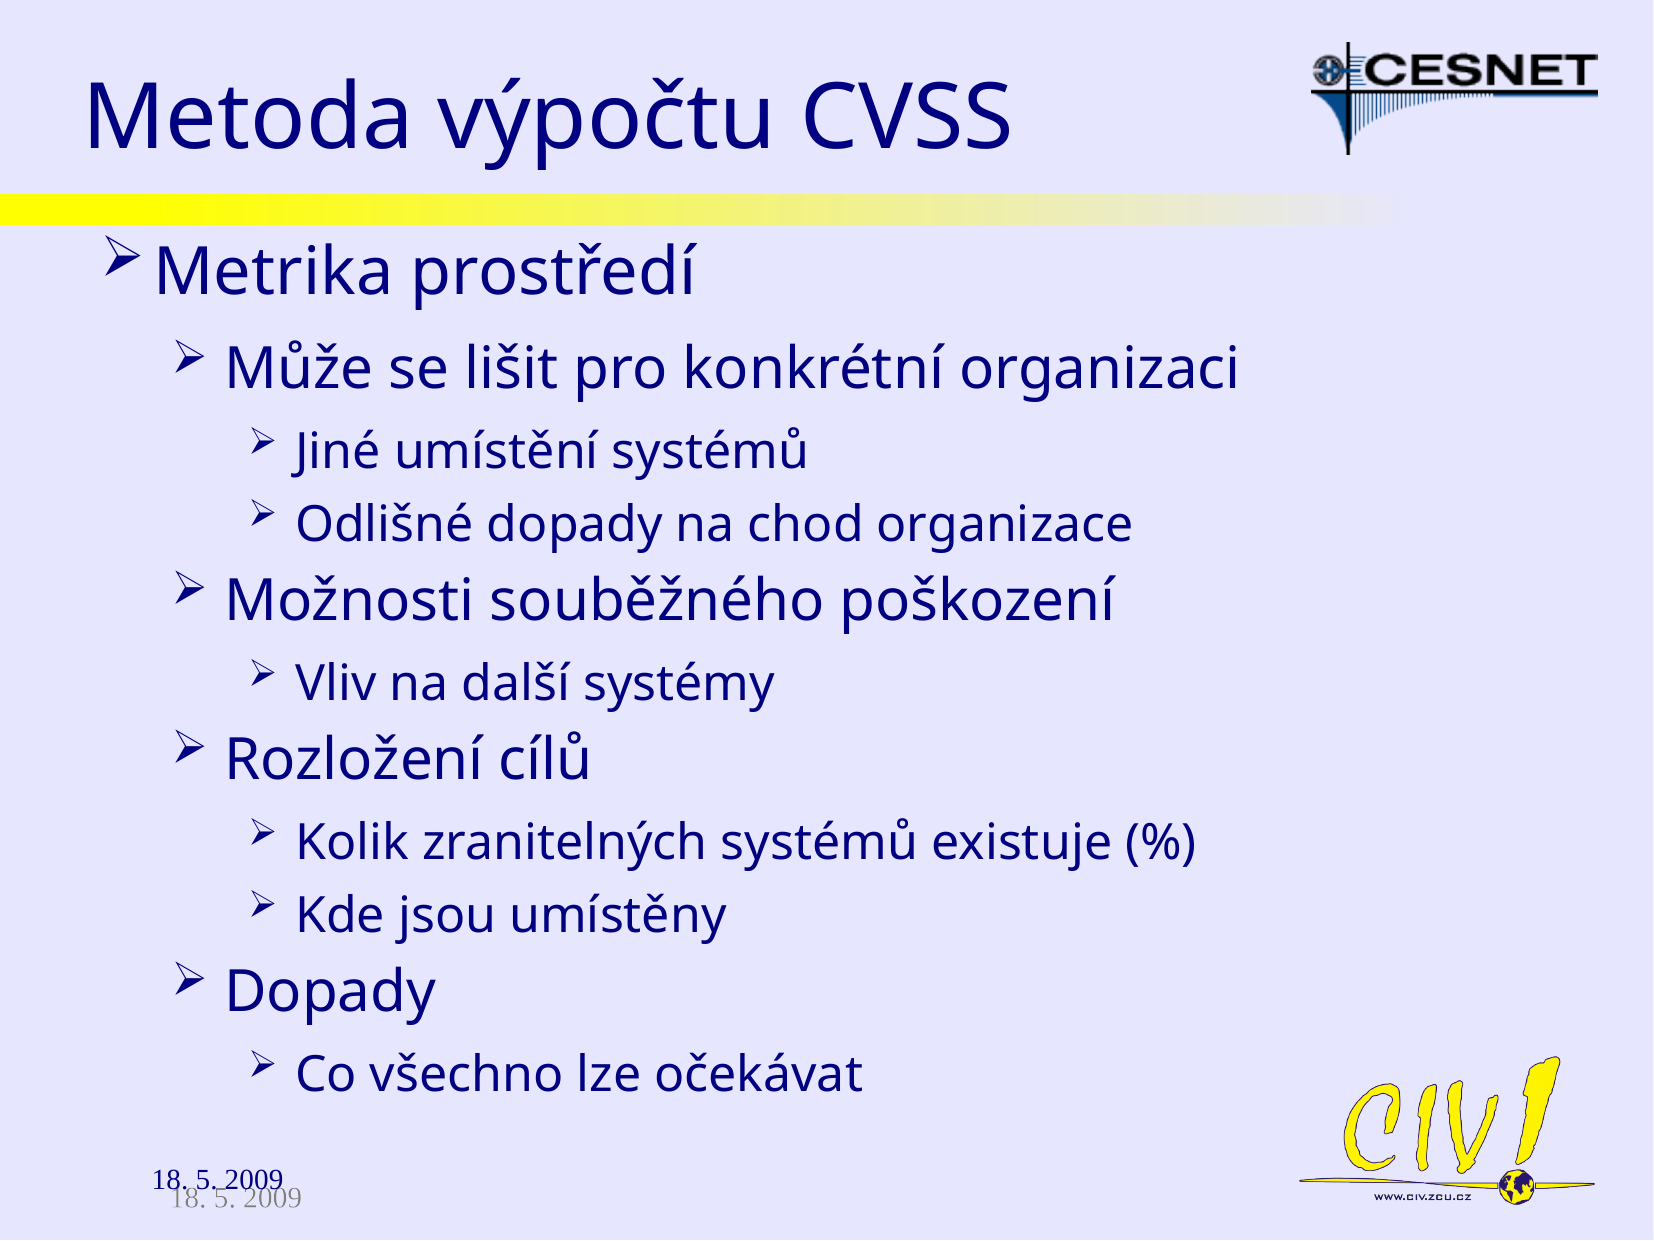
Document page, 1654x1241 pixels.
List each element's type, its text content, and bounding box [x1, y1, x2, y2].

picture [1299, 1140, 1595, 1205]
list Metrika prostředí Může se lišit pro konkrétní organizaci Jiné umístění systémů Odlišné dopady na chod organizace Možnosti souběžného poškození Vliv na další systémy Rozložení cílů Kolik zranitelných systémů existuje (%) Kde jsou umístěny Dopady Co všechno lze očekávat [82, 236, 1629, 1140]
picture [1311, 42, 1598, 155]
title Metoda výpočtu CVSS [82, 49, 1571, 178]
